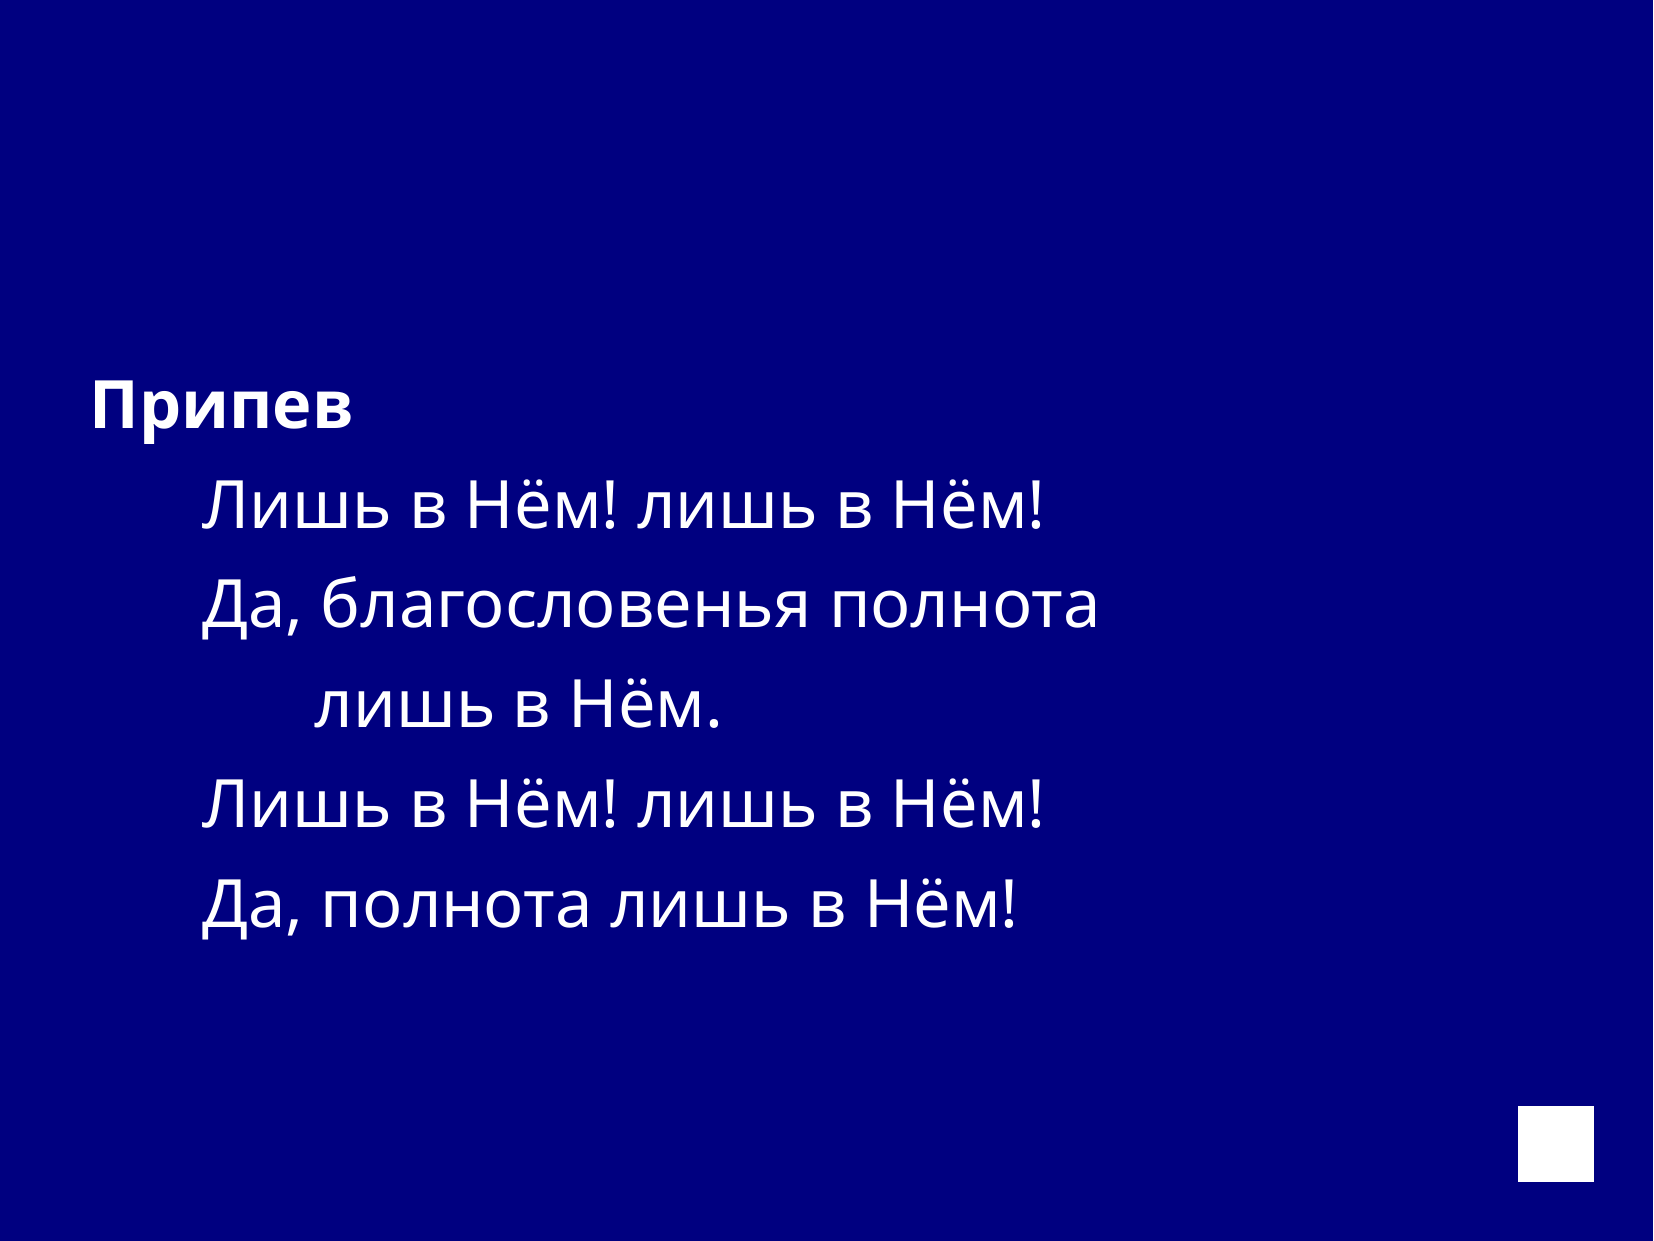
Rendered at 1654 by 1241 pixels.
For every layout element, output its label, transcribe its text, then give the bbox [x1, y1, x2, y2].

text_box Припев Лишь в Нём! лишь в Нём! Да, благословенья полнота лишь в Нём. Лишь в Нём! лишь в Нём! Да, полнота лишь в Нём! [75, 150, 1576, 1163]
text_box [1518, 1106, 1594, 1182]
